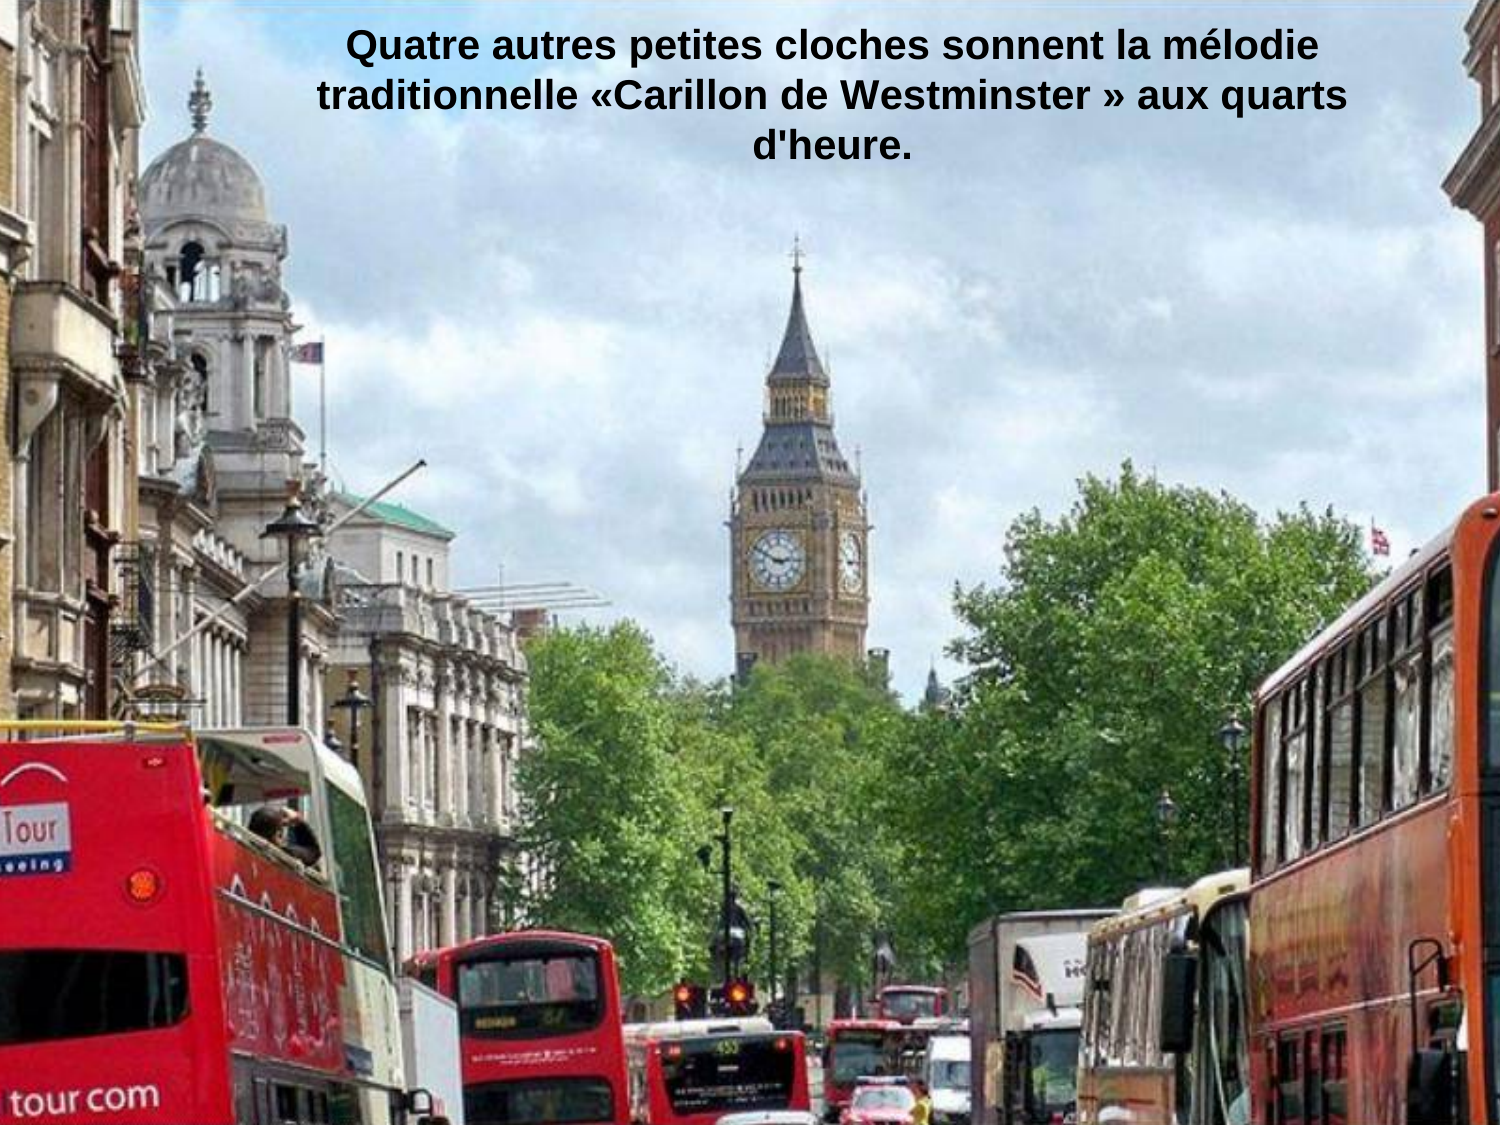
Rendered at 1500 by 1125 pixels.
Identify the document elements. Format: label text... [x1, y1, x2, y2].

text_box Quatre autres petites cloches sonnent la mélodie traditionnelle «Carillon de Westminster » aux quarts d'heure. [253, 10, 1412, 176]
picture [0, 0, 1500, 1125]
